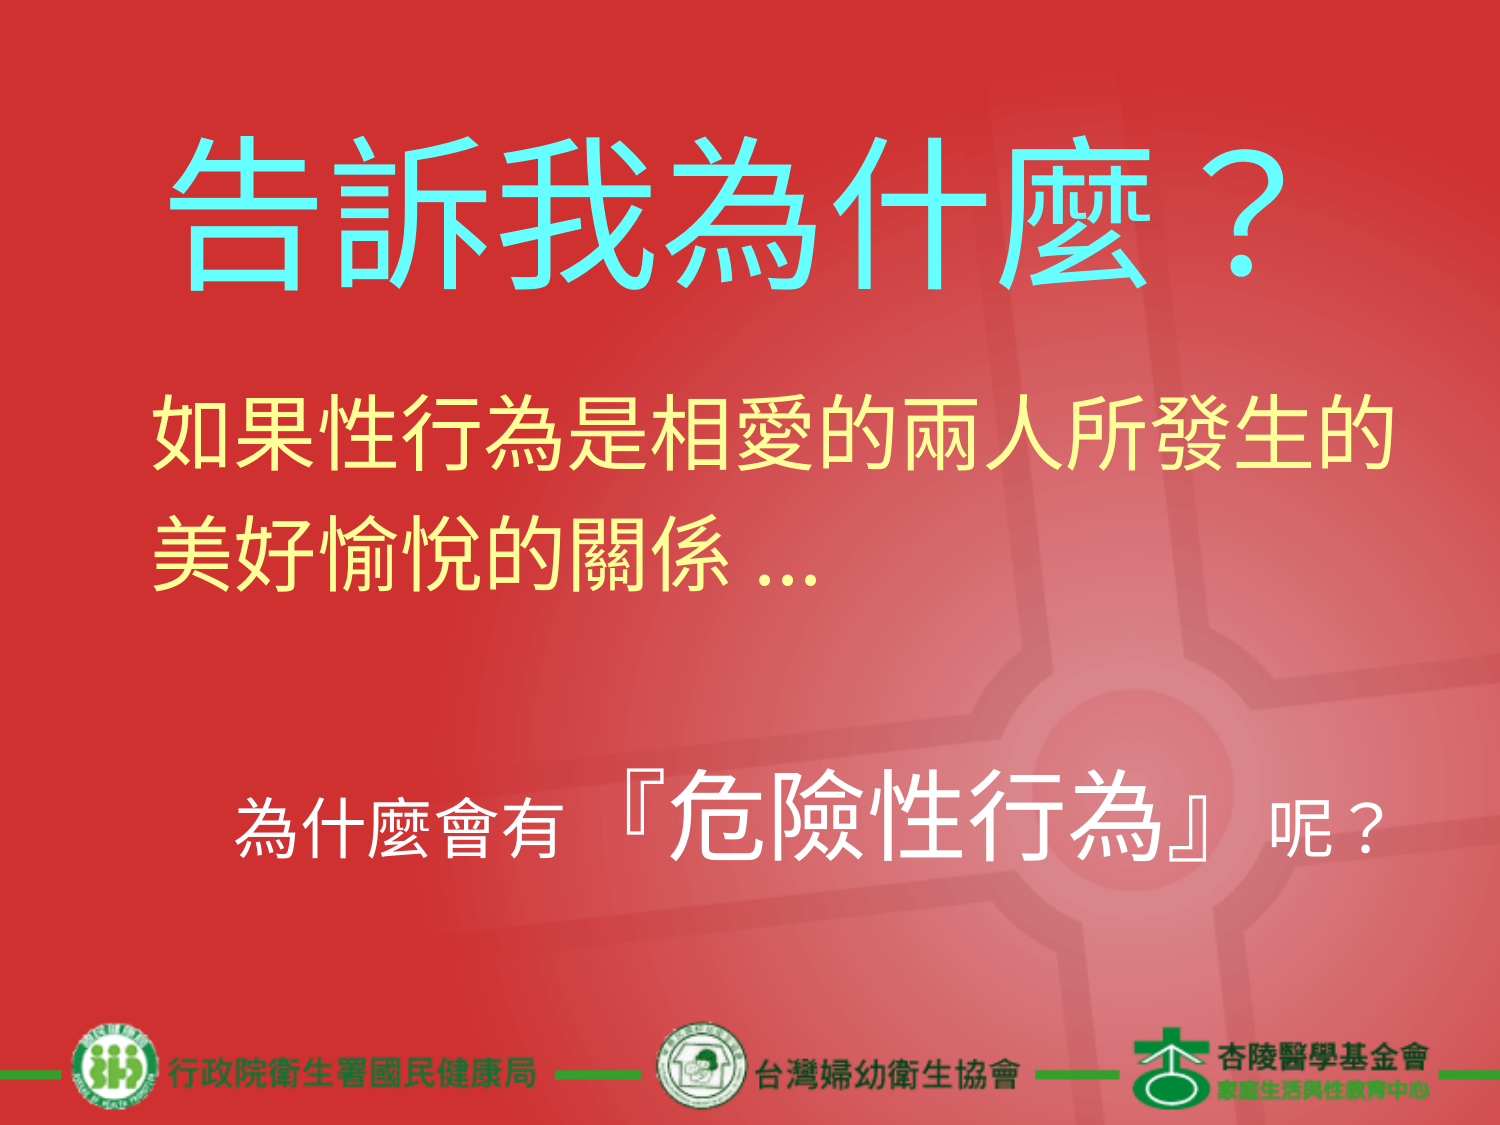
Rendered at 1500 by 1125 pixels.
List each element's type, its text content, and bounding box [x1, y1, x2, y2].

text_box 告訴我為什麼？ [100, 101, 1388, 318]
list 如果性行為是相愛的兩人所發生的 美好愉悅的關係... [135, 373, 1436, 623]
picture [0, 0, 1500, 1125]
text_box 為什麼會有『危險性行為』呢？ [135, 746, 1459, 894]
